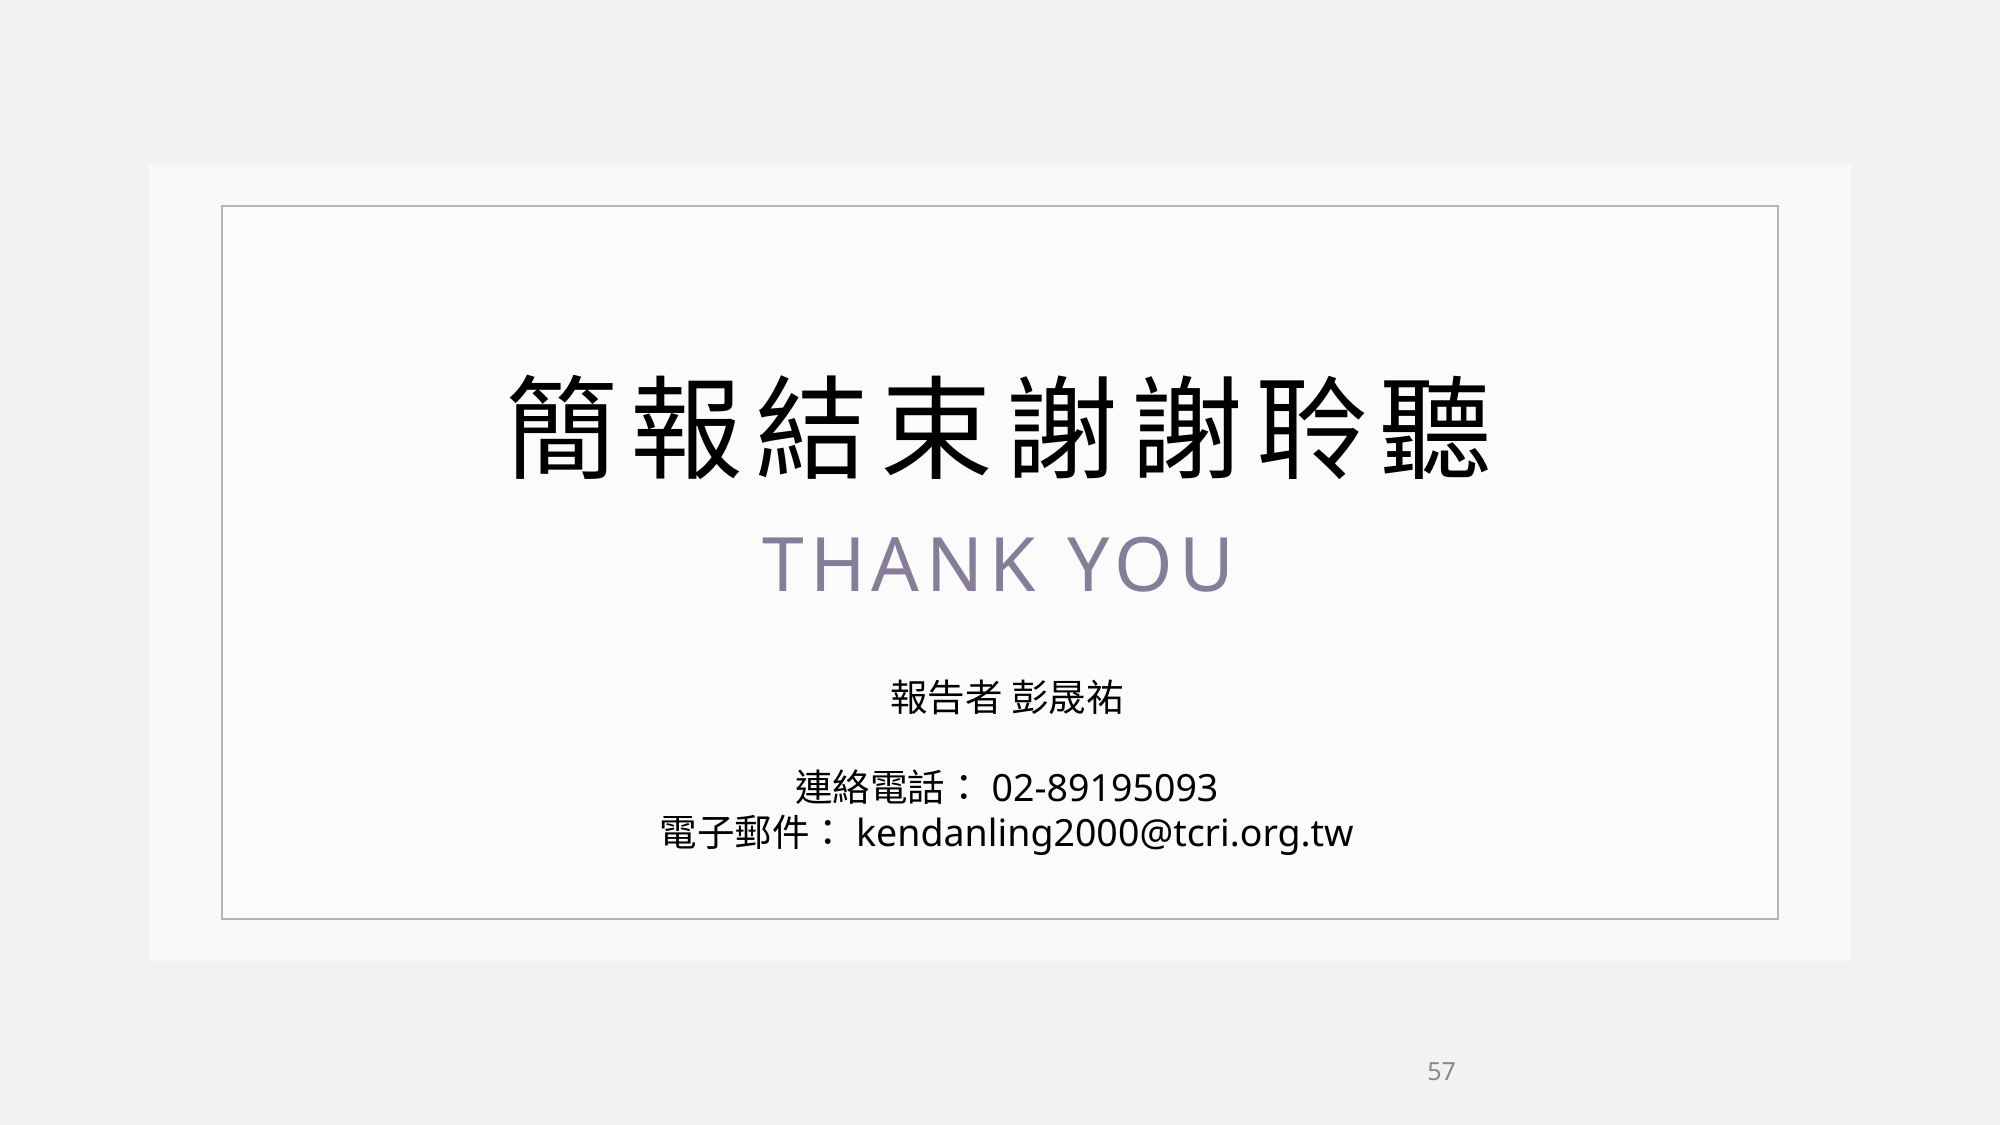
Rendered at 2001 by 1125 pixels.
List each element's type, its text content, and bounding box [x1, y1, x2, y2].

text_box 57 [1412, 1042, 1863, 1103]
text_box 報告者 彭晟祐 連絡電話：02-89195093 電子郵件：kendanling2000@tcri.org.tw [608, 666, 1405, 864]
text_box 簡報結束謝謝聆聽 [461, 349, 1538, 502]
text_box [149, 164, 1851, 961]
text_box THANK YOU [608, 508, 1389, 615]
